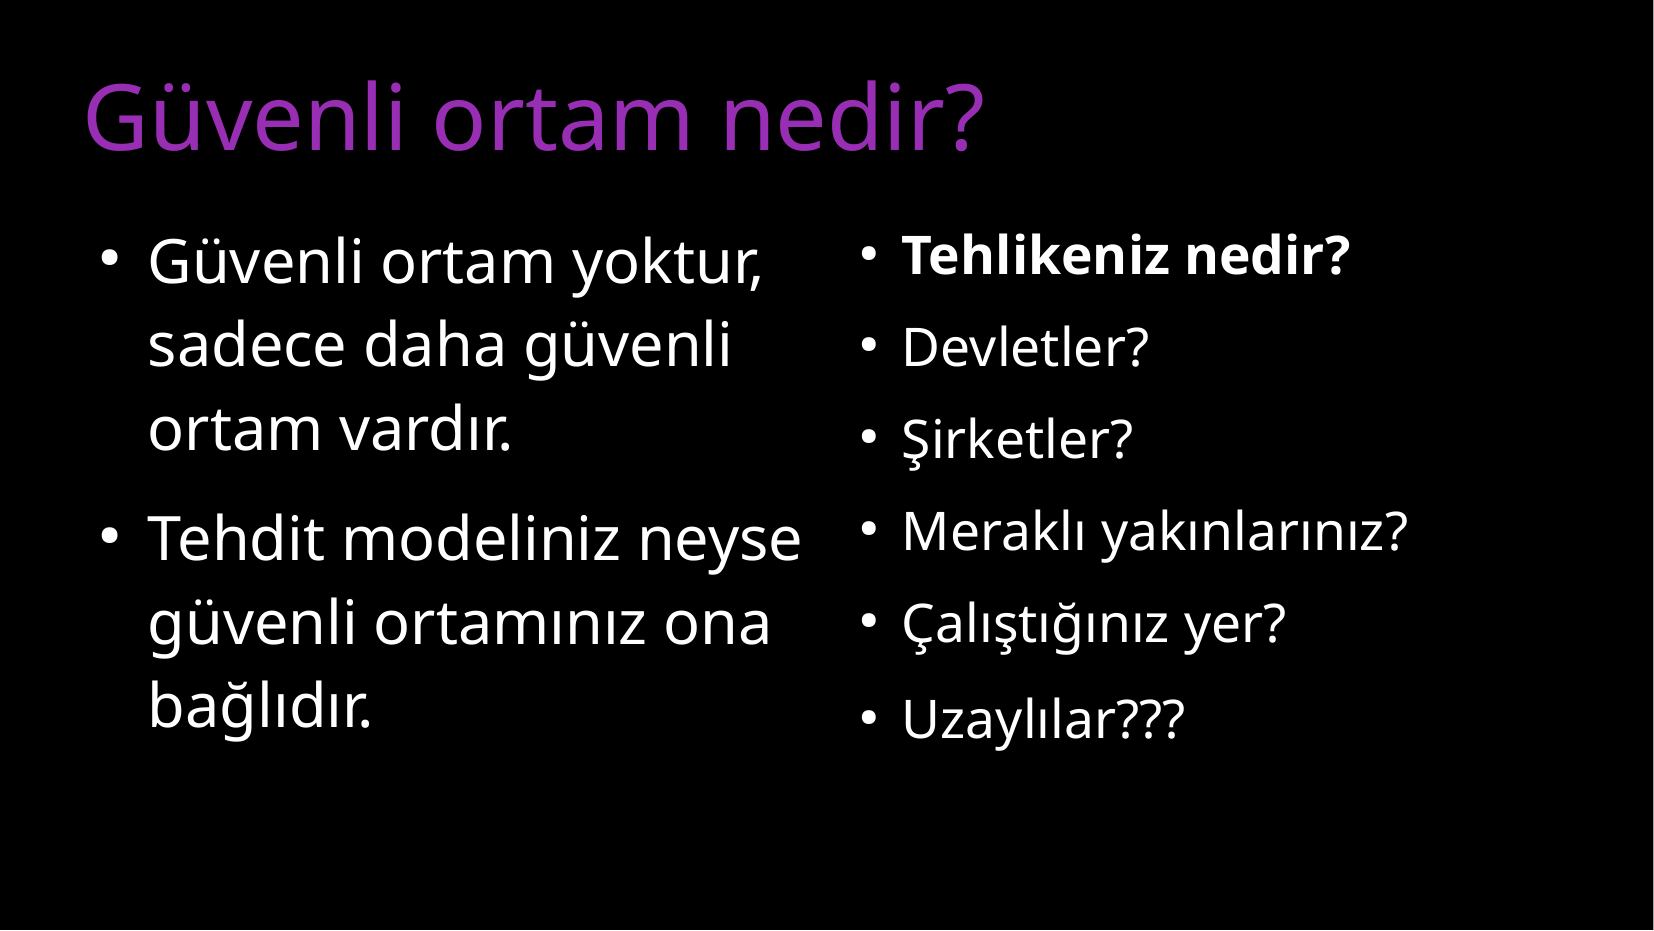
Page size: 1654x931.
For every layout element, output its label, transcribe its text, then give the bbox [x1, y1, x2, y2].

list Güvenli ortam yoktur, sadece daha güvenli ortam vardır. Tehdit modeliniz neyse güvenli ortamınız ona bağlıdır. [82, 217, 809, 758]
list Tehlikeniz nedir? Devletler? Şirketler? Meraklı yakınlarınız? Çalıştığınız yer? Uzaylılar??? [845, 217, 1572, 758]
title Güvenli ortam nedir? [82, 37, 1571, 193]
